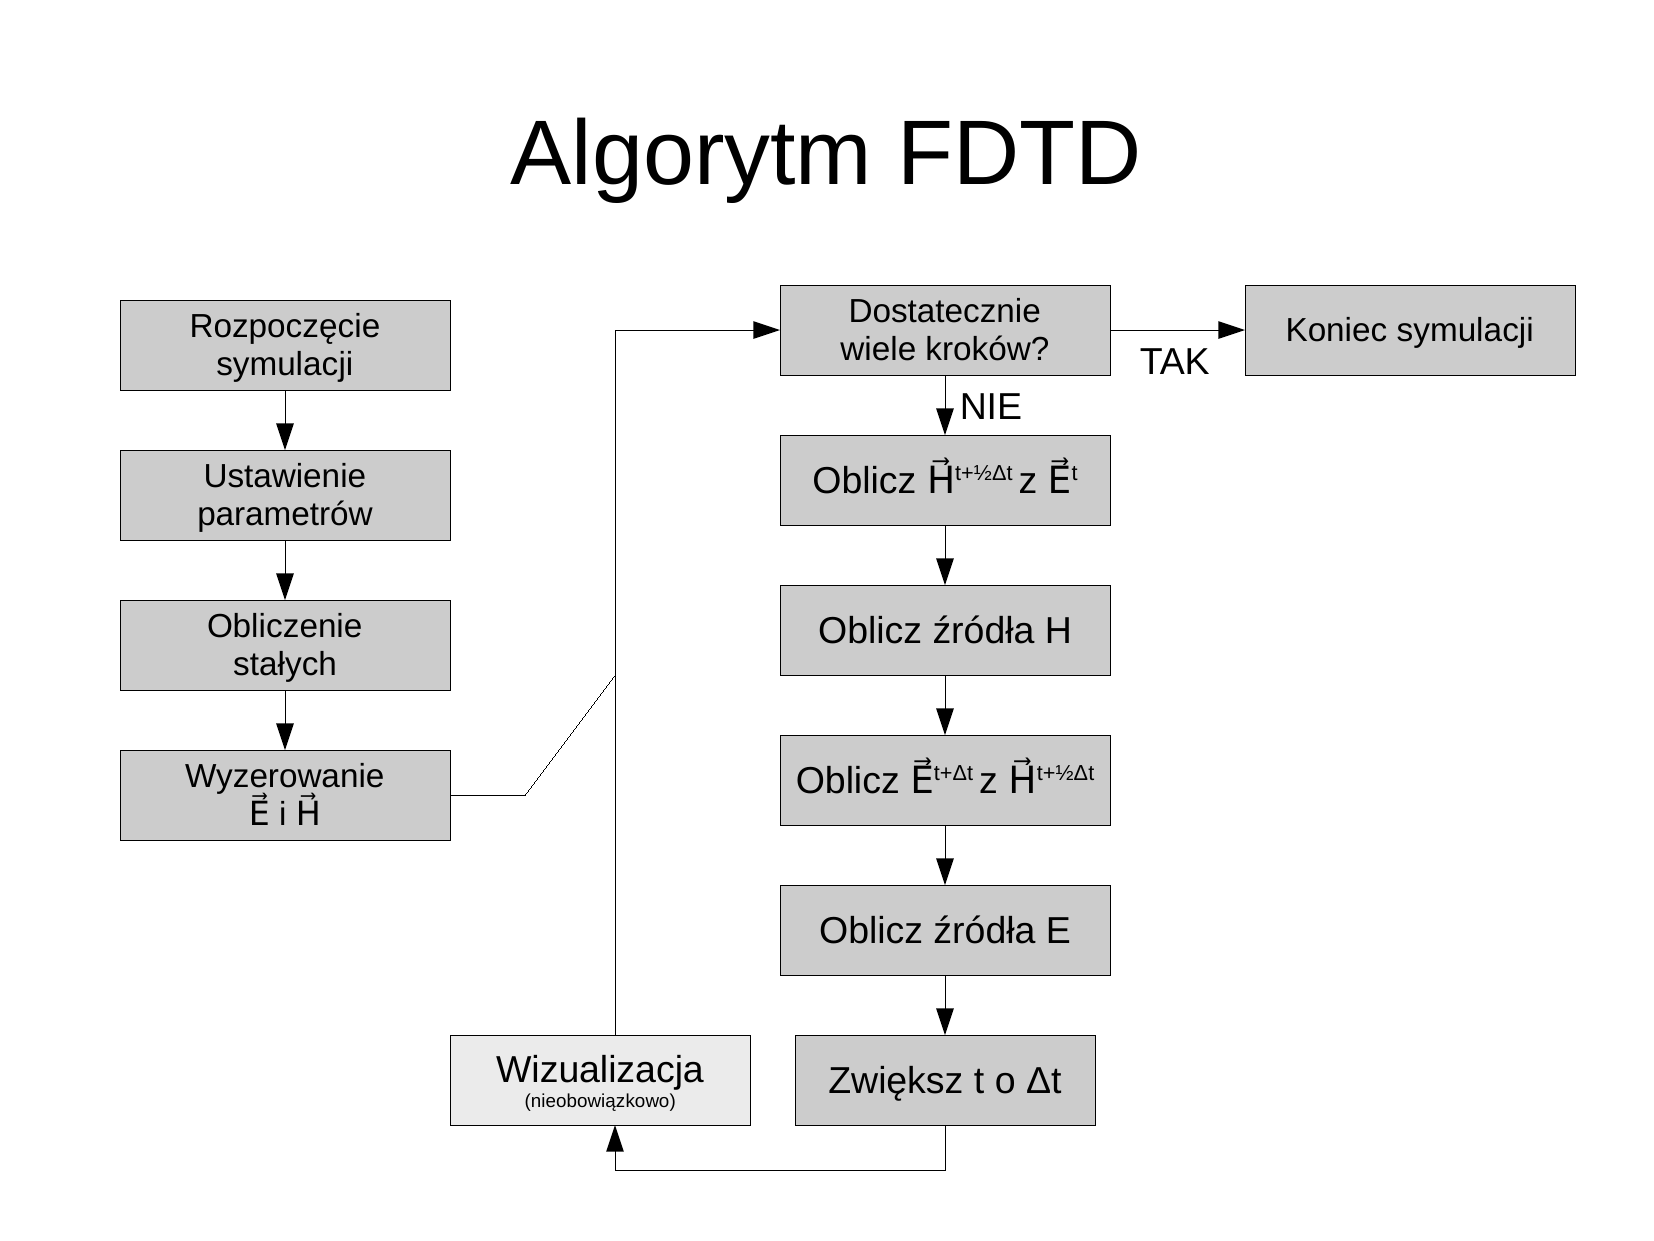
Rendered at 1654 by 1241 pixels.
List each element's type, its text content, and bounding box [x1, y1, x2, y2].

text_box Oblicz źródła E [780, 885, 1111, 976]
text_box NIE [945, 378, 1051, 436]
text_box Dostatecznie wiele kroków? [780, 285, 1111, 376]
text_box TAK [1125, 333, 1231, 391]
text_box Ustawienie parametrów [120, 450, 451, 541]
title Algorytm FDTD [82, 49, 1571, 257]
text_box Zwiększ t o Δt [795, 1035, 1096, 1126]
text_box Wizualizacja (nieobowiązkowo) [450, 1035, 751, 1126]
text_box Wyzerowanie E⃗ i H⃗ [120, 750, 451, 841]
text_box Oblicz H⃗t+½Δt z E⃗t [780, 435, 1111, 526]
text_box Oblicz E⃗t+Δt z H⃗t+½Δt [780, 735, 1111, 826]
text_box Obliczenie stałych [120, 600, 451, 691]
text_box Rozpoczęcie symulacji [120, 300, 451, 391]
text_box Oblicz źródła H [780, 585, 1111, 676]
text_box Koniec symulacji [1245, 285, 1576, 376]
